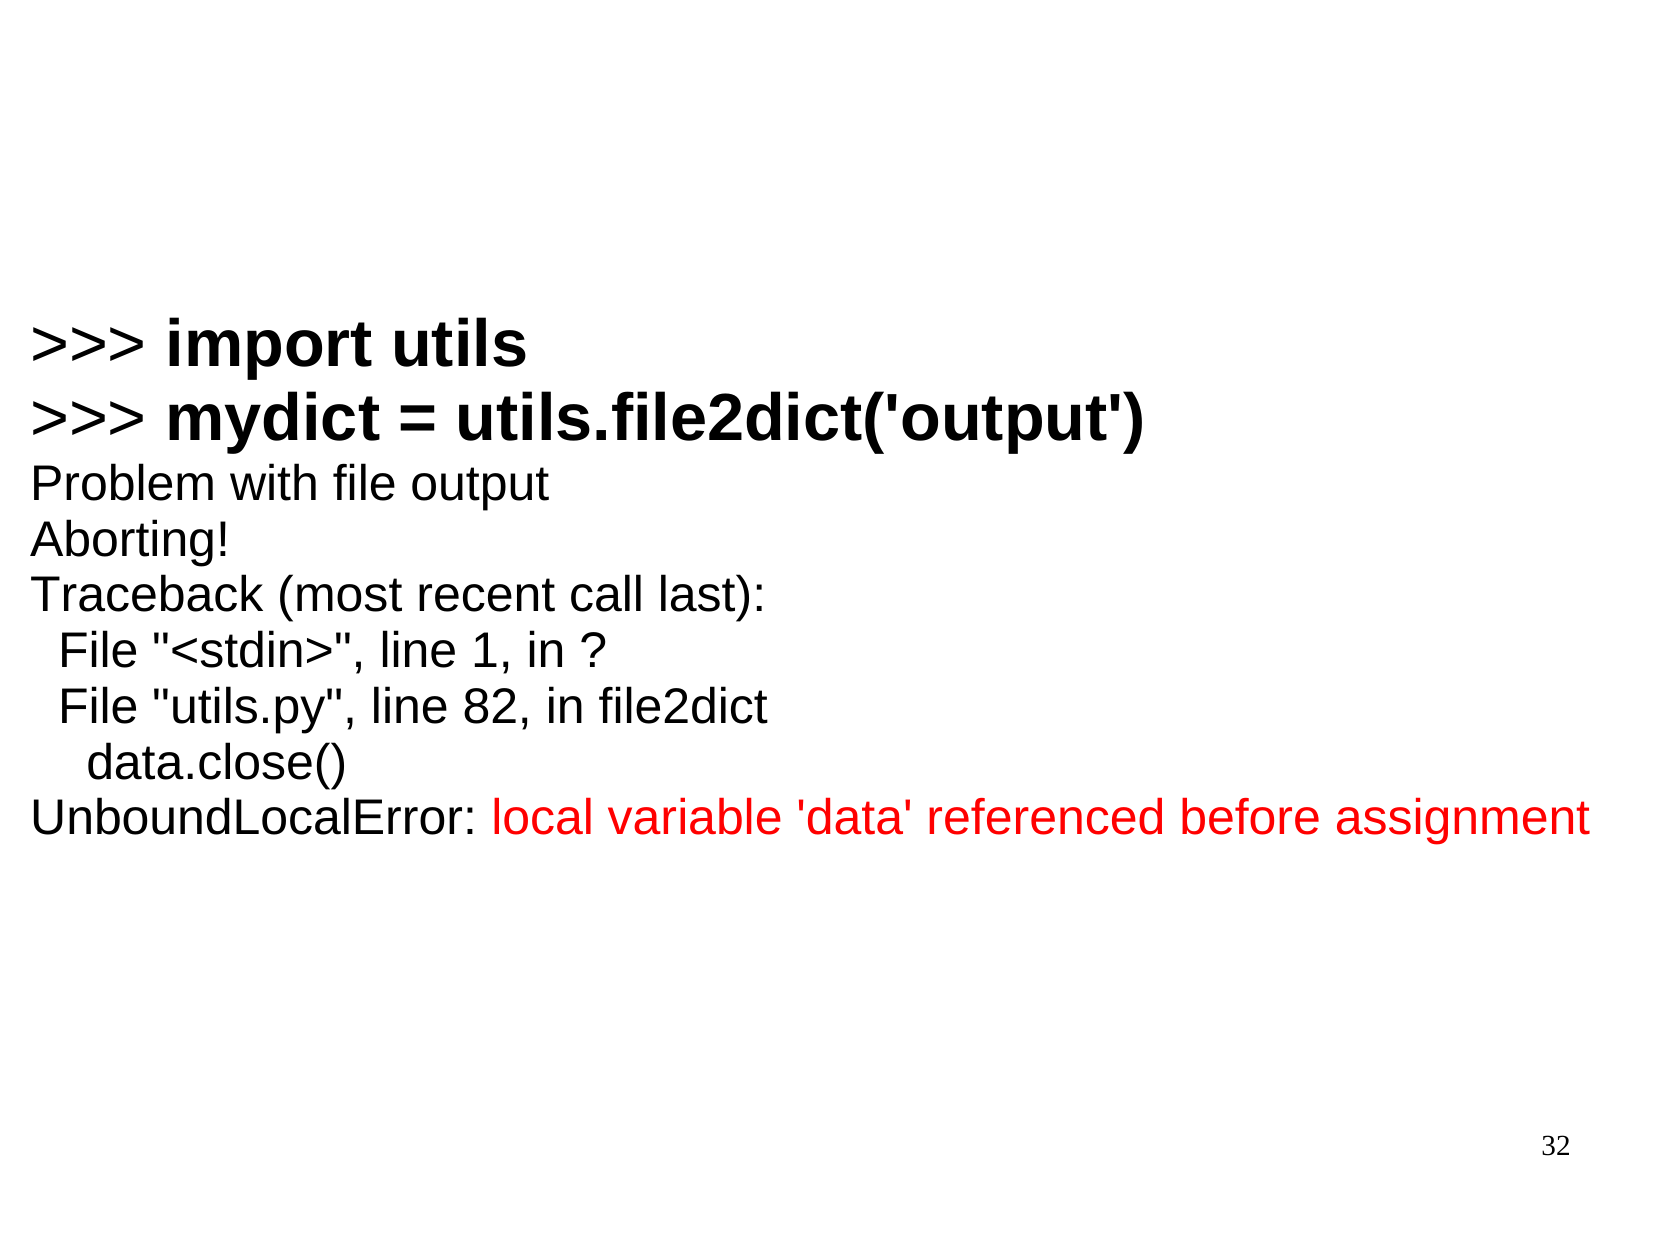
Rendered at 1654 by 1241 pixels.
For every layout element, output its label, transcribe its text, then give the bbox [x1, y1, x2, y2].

text_box >>> import utils >>> mydict = utils.file2dict('output') Problem with file output Aborting! Traceback (most recent call last): File "<stdin>", line 1, in ? File "utils.py", line 82, in file2dict data.close() UnboundLocalError: local variable 'data' referenced before assignment [12, 295, 1609, 856]
